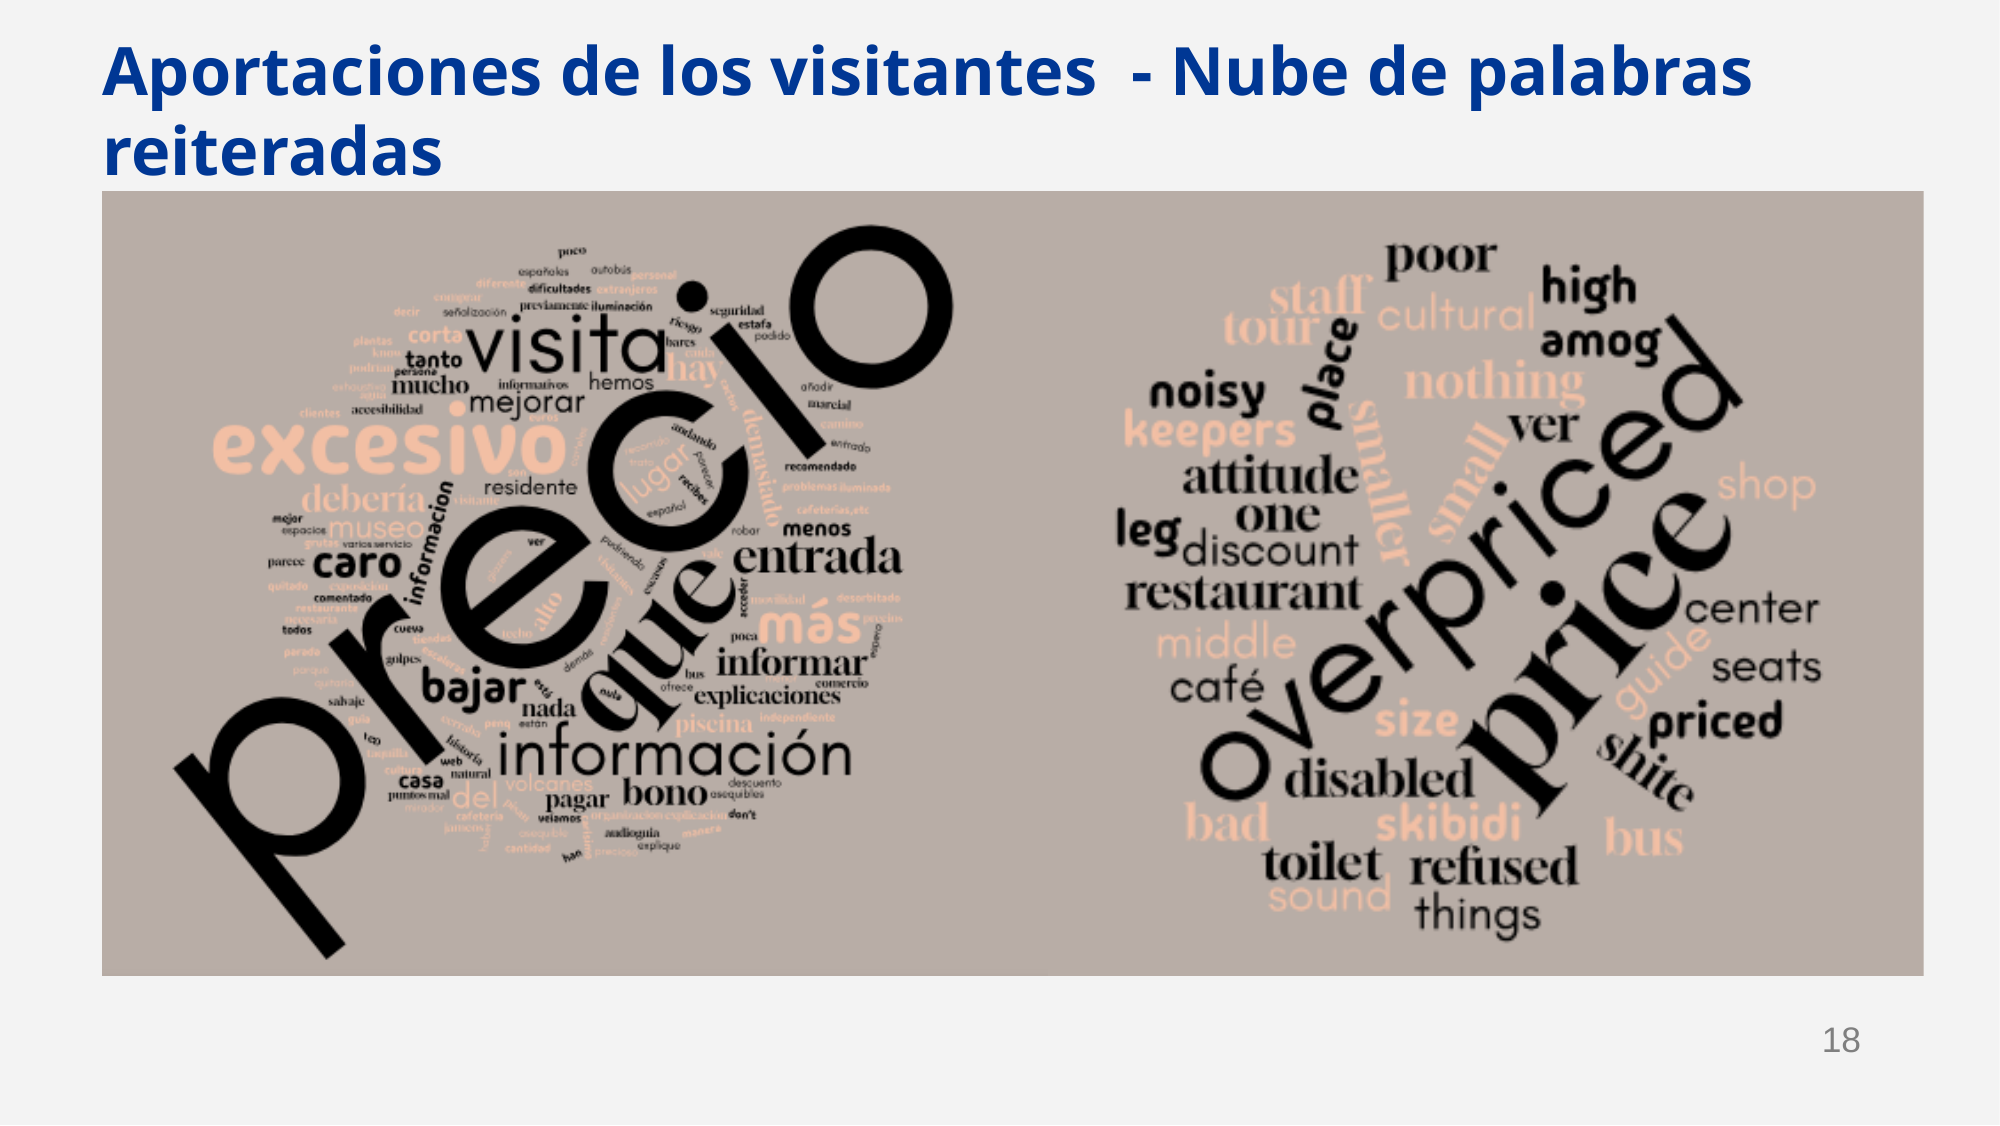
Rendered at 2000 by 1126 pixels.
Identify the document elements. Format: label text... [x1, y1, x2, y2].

picture [102, 191, 1924, 976]
text_box Aportaciones de los visitantes - Nube de palabras reiteradas [102, 45, 1995, 172]
slide_number <number> [1412, 1008, 1880, 1069]
